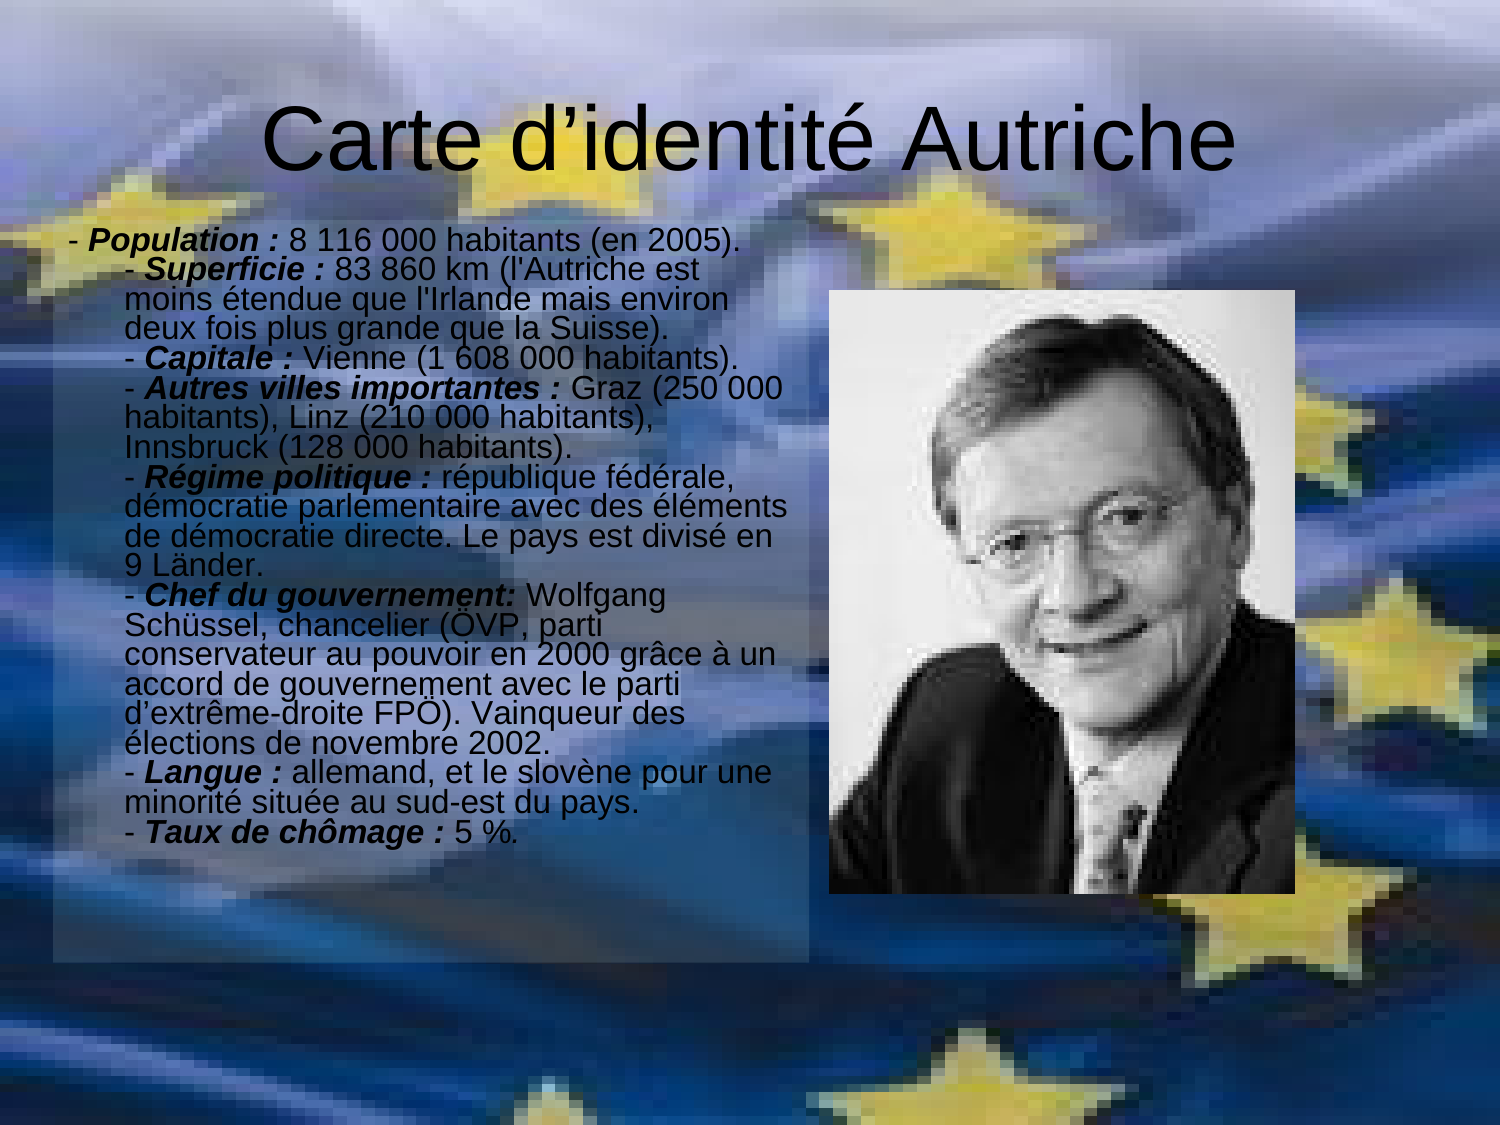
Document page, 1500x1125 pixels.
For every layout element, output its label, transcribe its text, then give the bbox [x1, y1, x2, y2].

list - Population : 8 116 000 habitants (en 2005). - Superficie : 83 860 km (l'Autriche est moins étendue que l'Irlande mais environ deux fois plus grande que la Suisse). - Capitale : Vienne (1 608 000 habitants). - Autres villes importantes : Graz (250 000 habitants), Linz (210 000 habitants), Innsbruck (128 000 habitants). - Régime politique : république fédérale, démocratie parlementaire avec des éléments de démocratie directe. Le pays est divisé en 9 Länder. - Chef du gouvernement: Wolfgang Schüssel, chancelier (ÖVP, parti conservateur au pouvoir en 2000 grâce à un accord de gouvernement avec le parti d’extrême-droite FPÖ). Vainqueur des élections de novembre 2002. - Langue : allemand, et le slovène pour une minorité située au sud-est du pays. - Taux de chômage : 5 %. [53, 220, 810, 963]
title Carte d’identité Autriche [75, 45, 1426, 233]
picture [0, 0, 1500, 1125]
